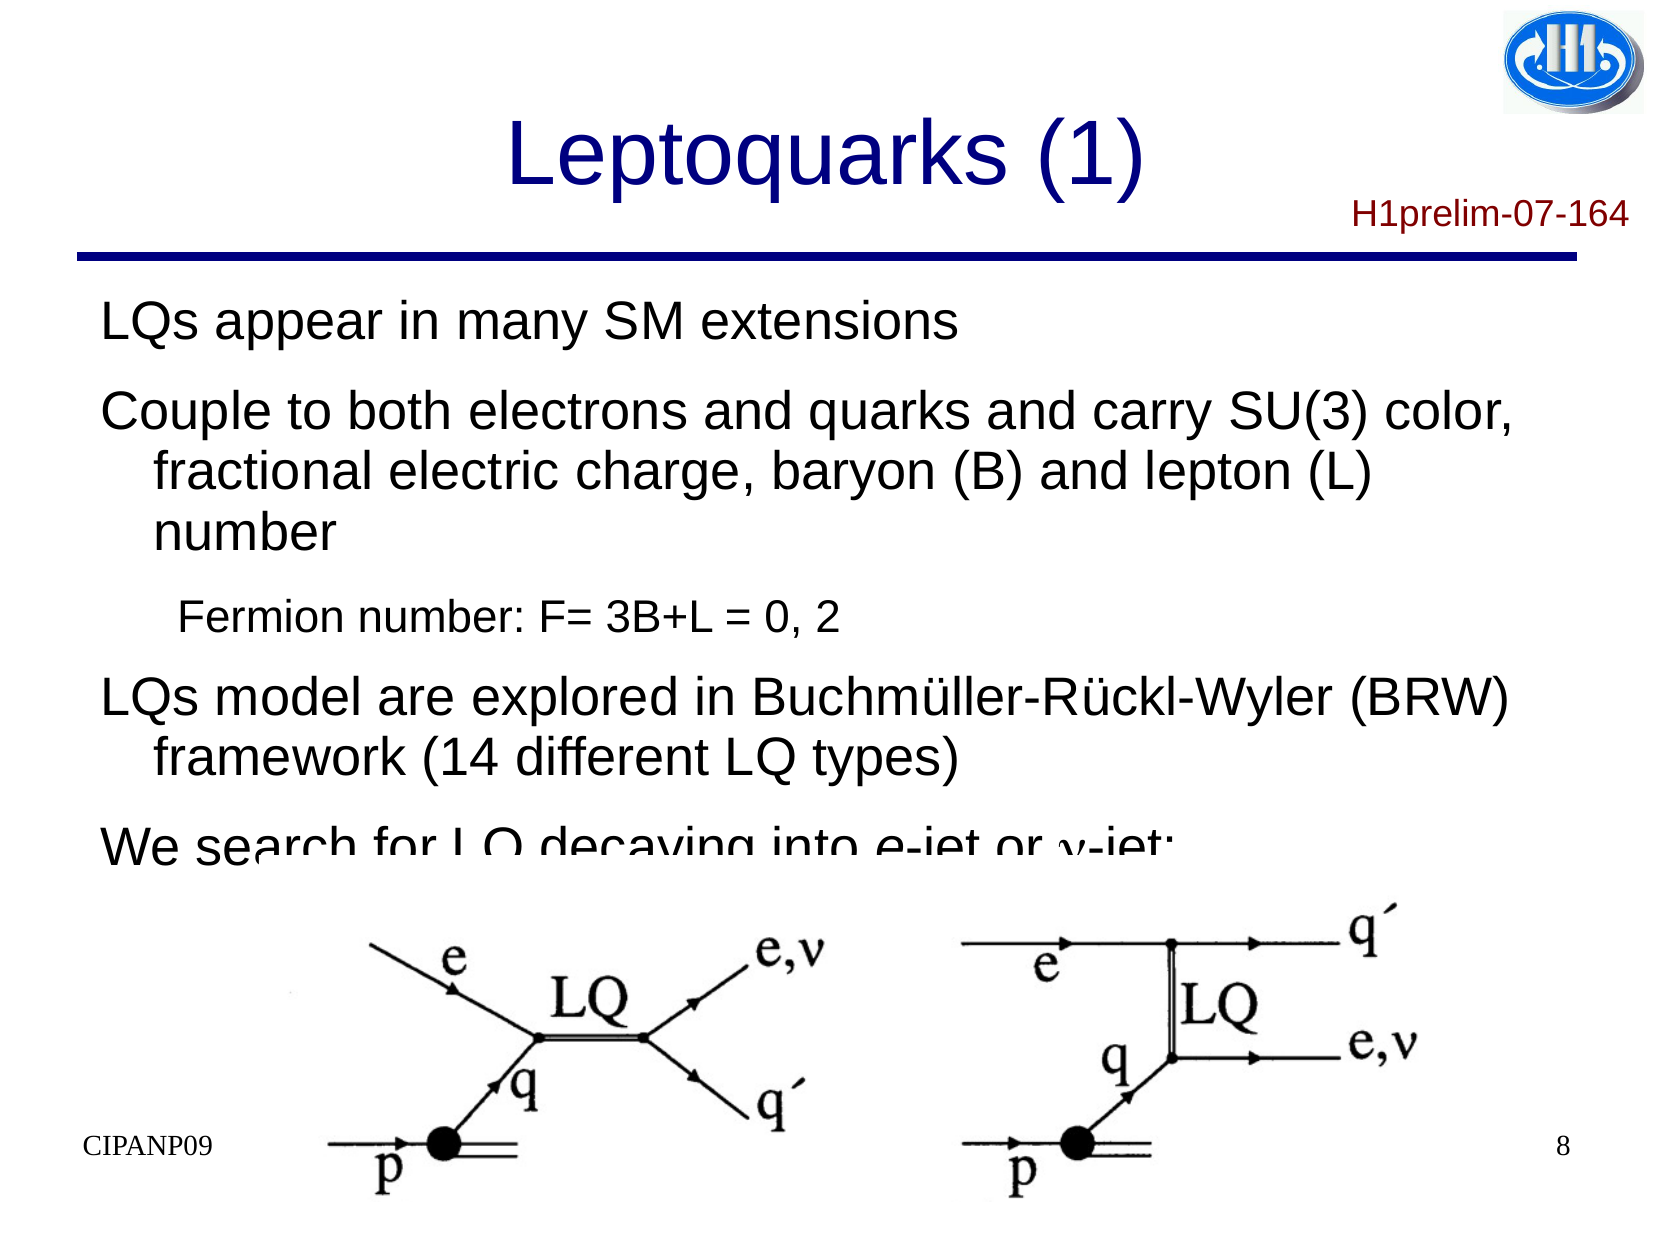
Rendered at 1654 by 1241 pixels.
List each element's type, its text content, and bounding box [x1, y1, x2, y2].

title Leptoquarks (1) [82, 56, 1571, 250]
picture [1498, 5, 1649, 119]
picture [258, 855, 1419, 1202]
list LQs appear in many SM extensions Couple to both electrons and quarks and carry SU(3) color, fractional electric charge, baryon (B) and lepton (L) number Fermion number: F= 3B+L = 0, 2 LQs model are explored in Buchmüller-Rückl-Wyler (BRW) framework (14 different LQ types) We search for LQ decaying into e-jet or n-jet: [82, 290, 1571, 1094]
text_box H1prelim-07-164 [1336, 185, 1646, 243]
